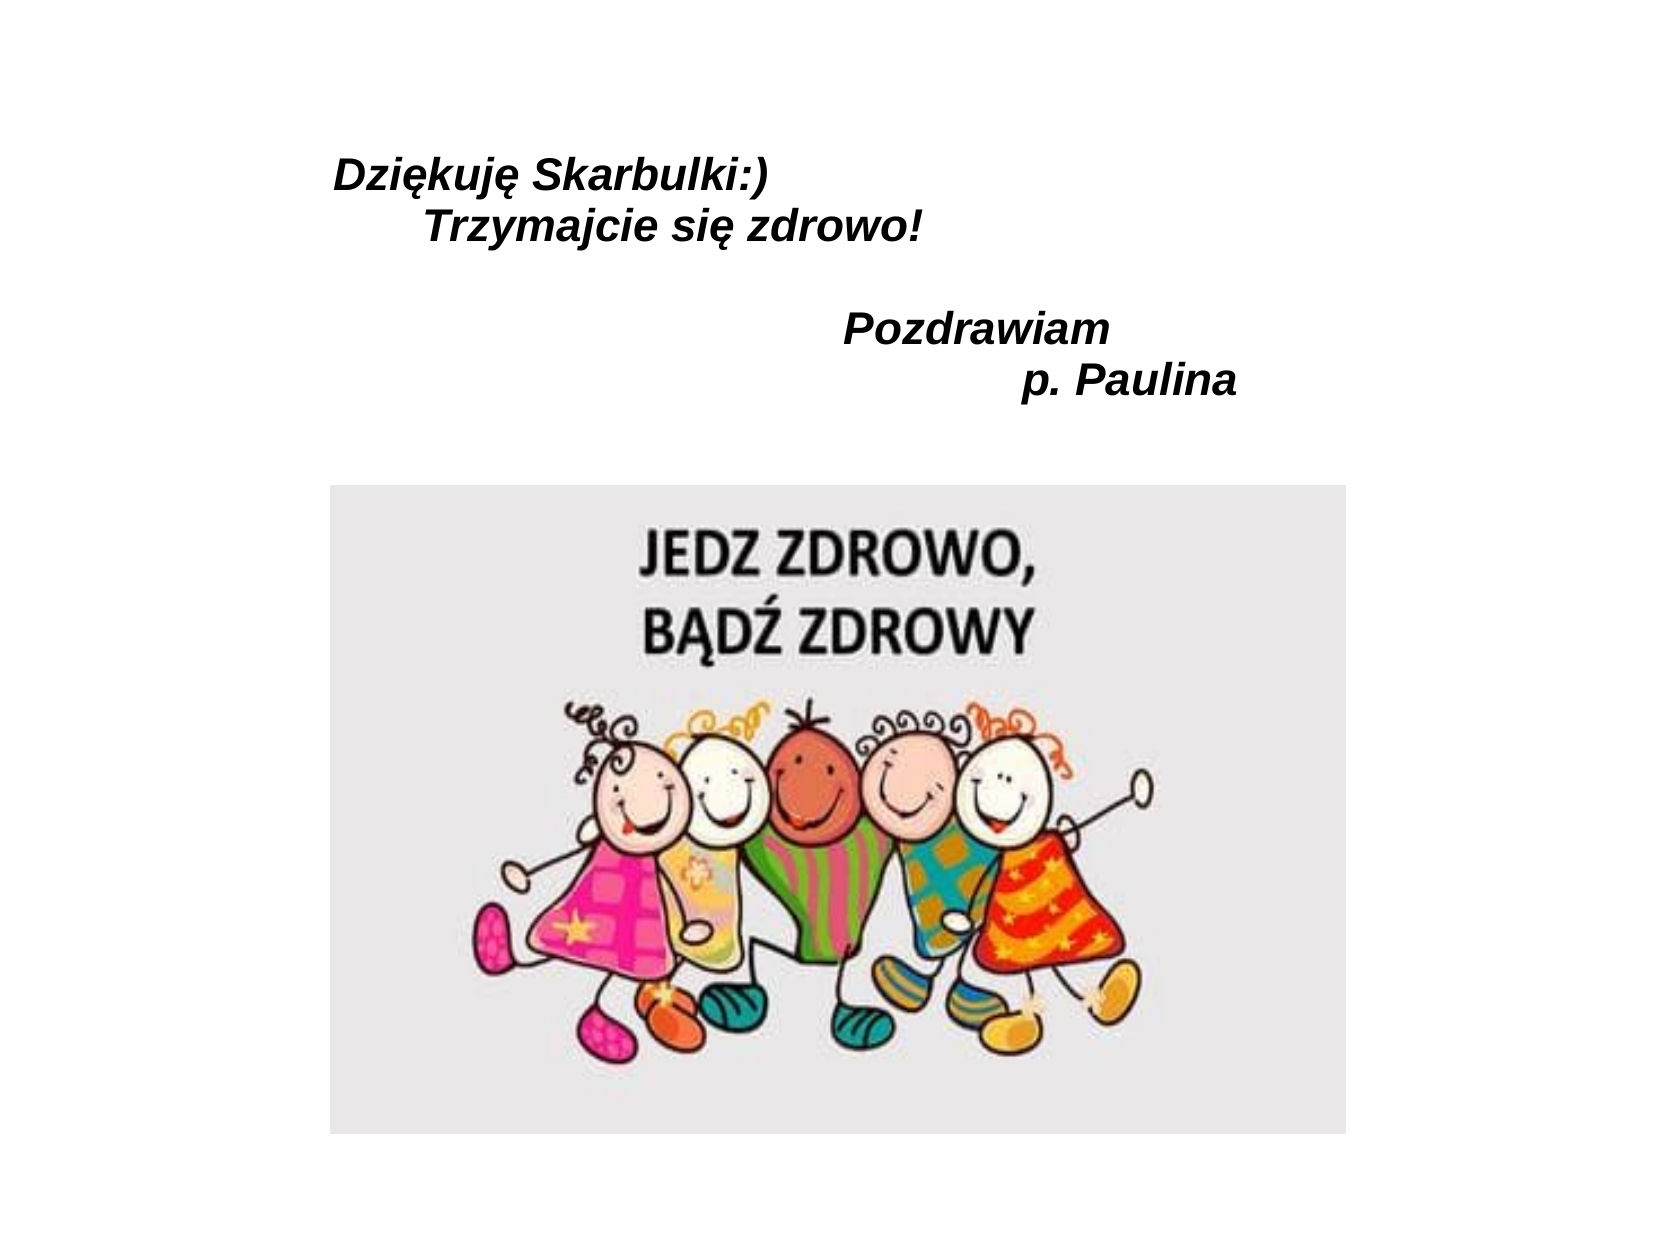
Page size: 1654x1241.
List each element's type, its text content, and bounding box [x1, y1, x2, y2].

text_box Dziękuję Skarbulki:) Trzymajcie się zdrowo! Pozdrawiam p. Paulina [318, 141, 1312, 416]
picture [330, 485, 1346, 1134]
